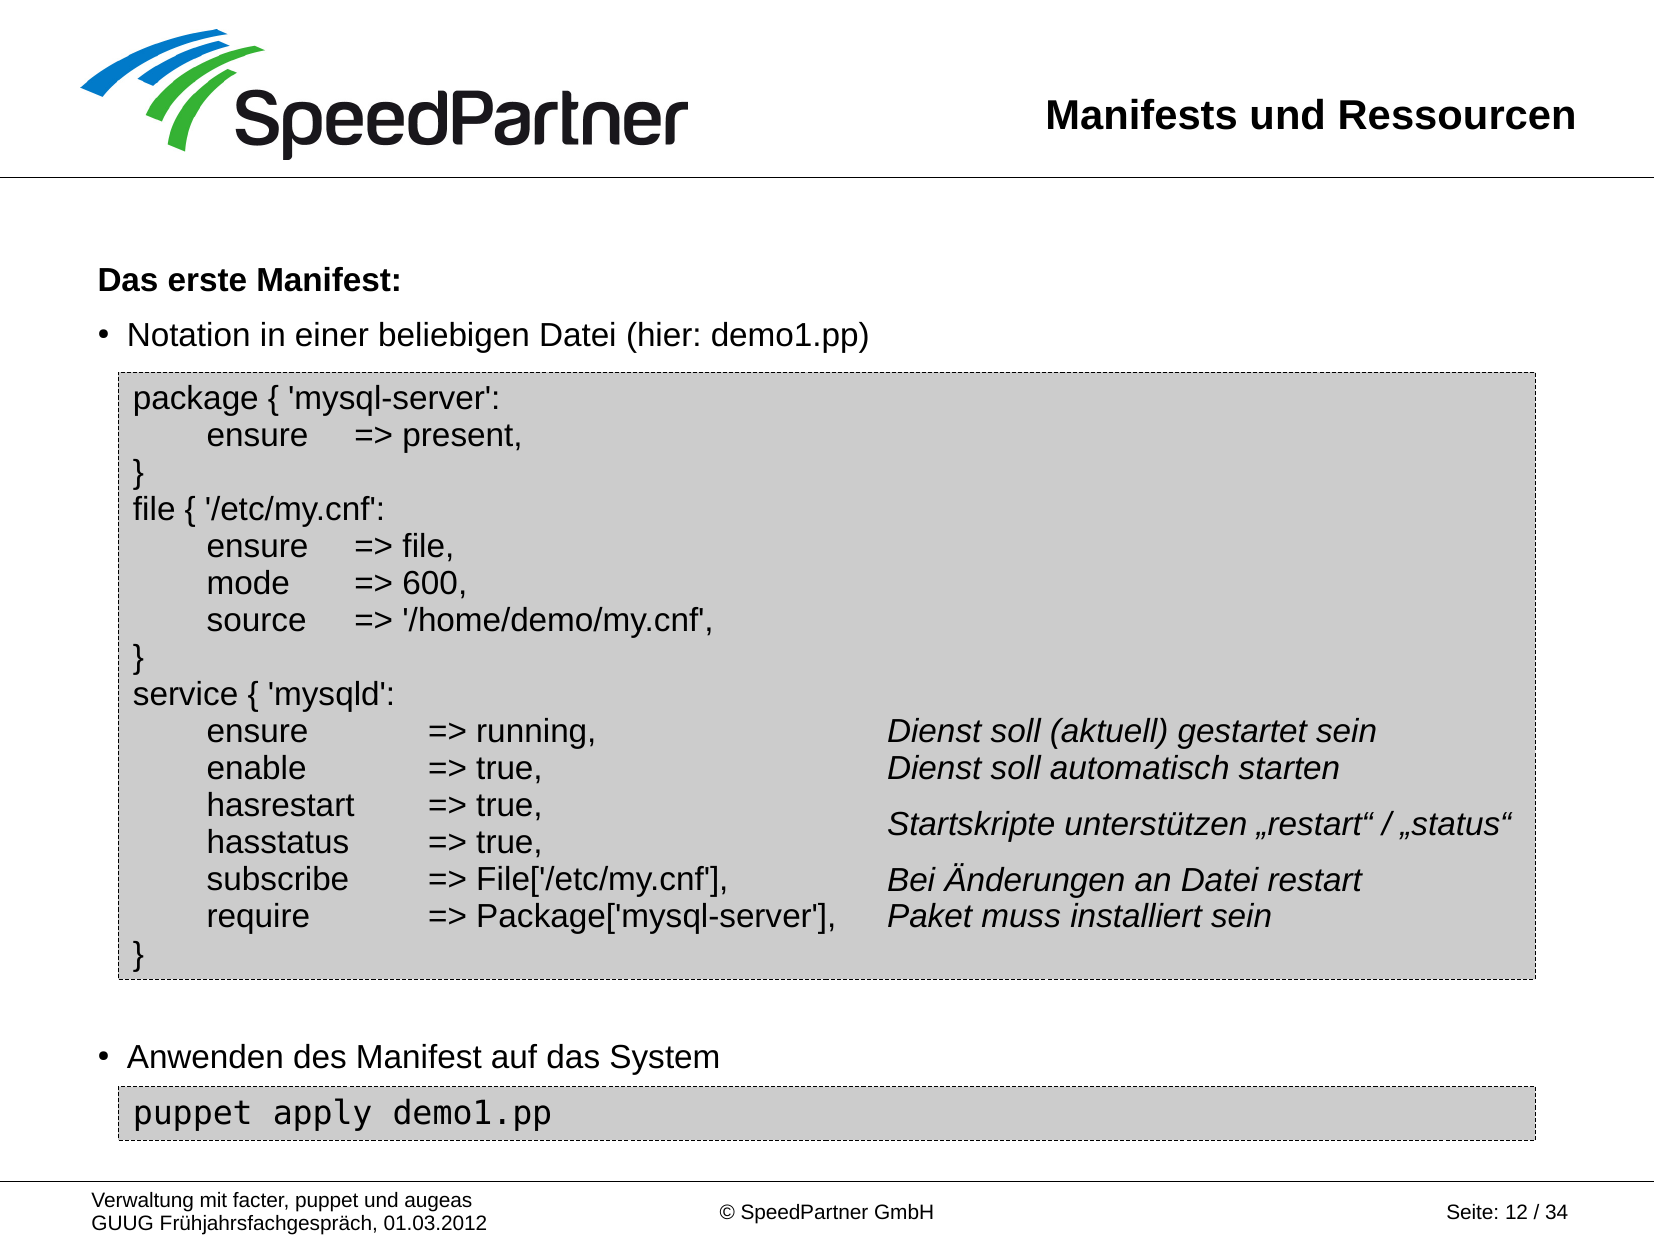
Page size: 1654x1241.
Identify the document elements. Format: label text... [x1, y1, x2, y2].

title Manifests und Ressourcen [590, 70, 1577, 160]
text_box puppet apply demo1.pp [118, 1086, 1536, 1140]
text_box package { 'mysql-server': ensure => present, } file { '/etc/my.cnf': ensure => file, mode => 600, source => '/home/demo/my.cnf', } service { 'mysqld': ensure => running, enable => true, hasrestart => true, hasstatus => true, subscribe => File['/etc/my.cnf'], require => Package['mysql-server'], } [118, 372, 1536, 980]
text_box Das erste Manifest: Notation in einer beliebigen Datei (hier: demo1.pp) Anwenden des Manifest auf das System [82, 253, 1565, 1177]
text_box Dienst soll (aktuell) gestartet sein Dienst soll automatisch starten Startskripte unterstützen „restart“ / „status“ Bei Änderungen an Datei restart Paket muss installiert sein [872, 704, 1525, 943]
picture [80, 29, 688, 160]
